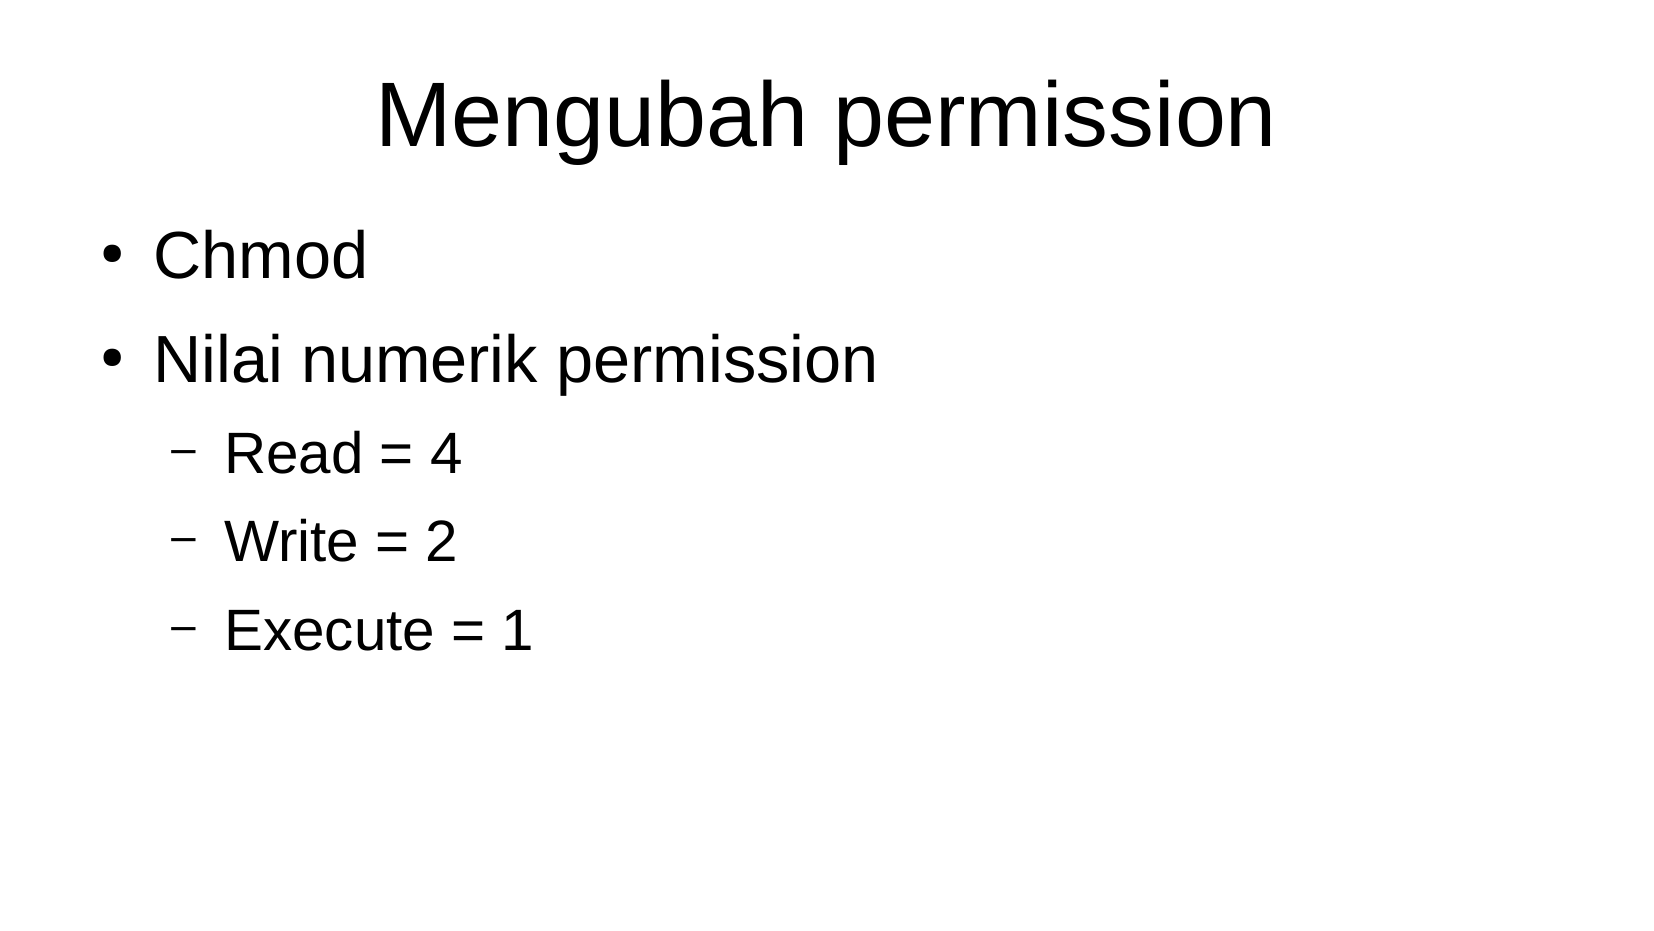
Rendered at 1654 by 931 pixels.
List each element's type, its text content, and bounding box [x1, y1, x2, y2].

list Chmod Nilai numerik permission Read = 4 Write = 2 Execute = 1 [82, 217, 1571, 758]
title Mengubah permission [82, 37, 1571, 193]
